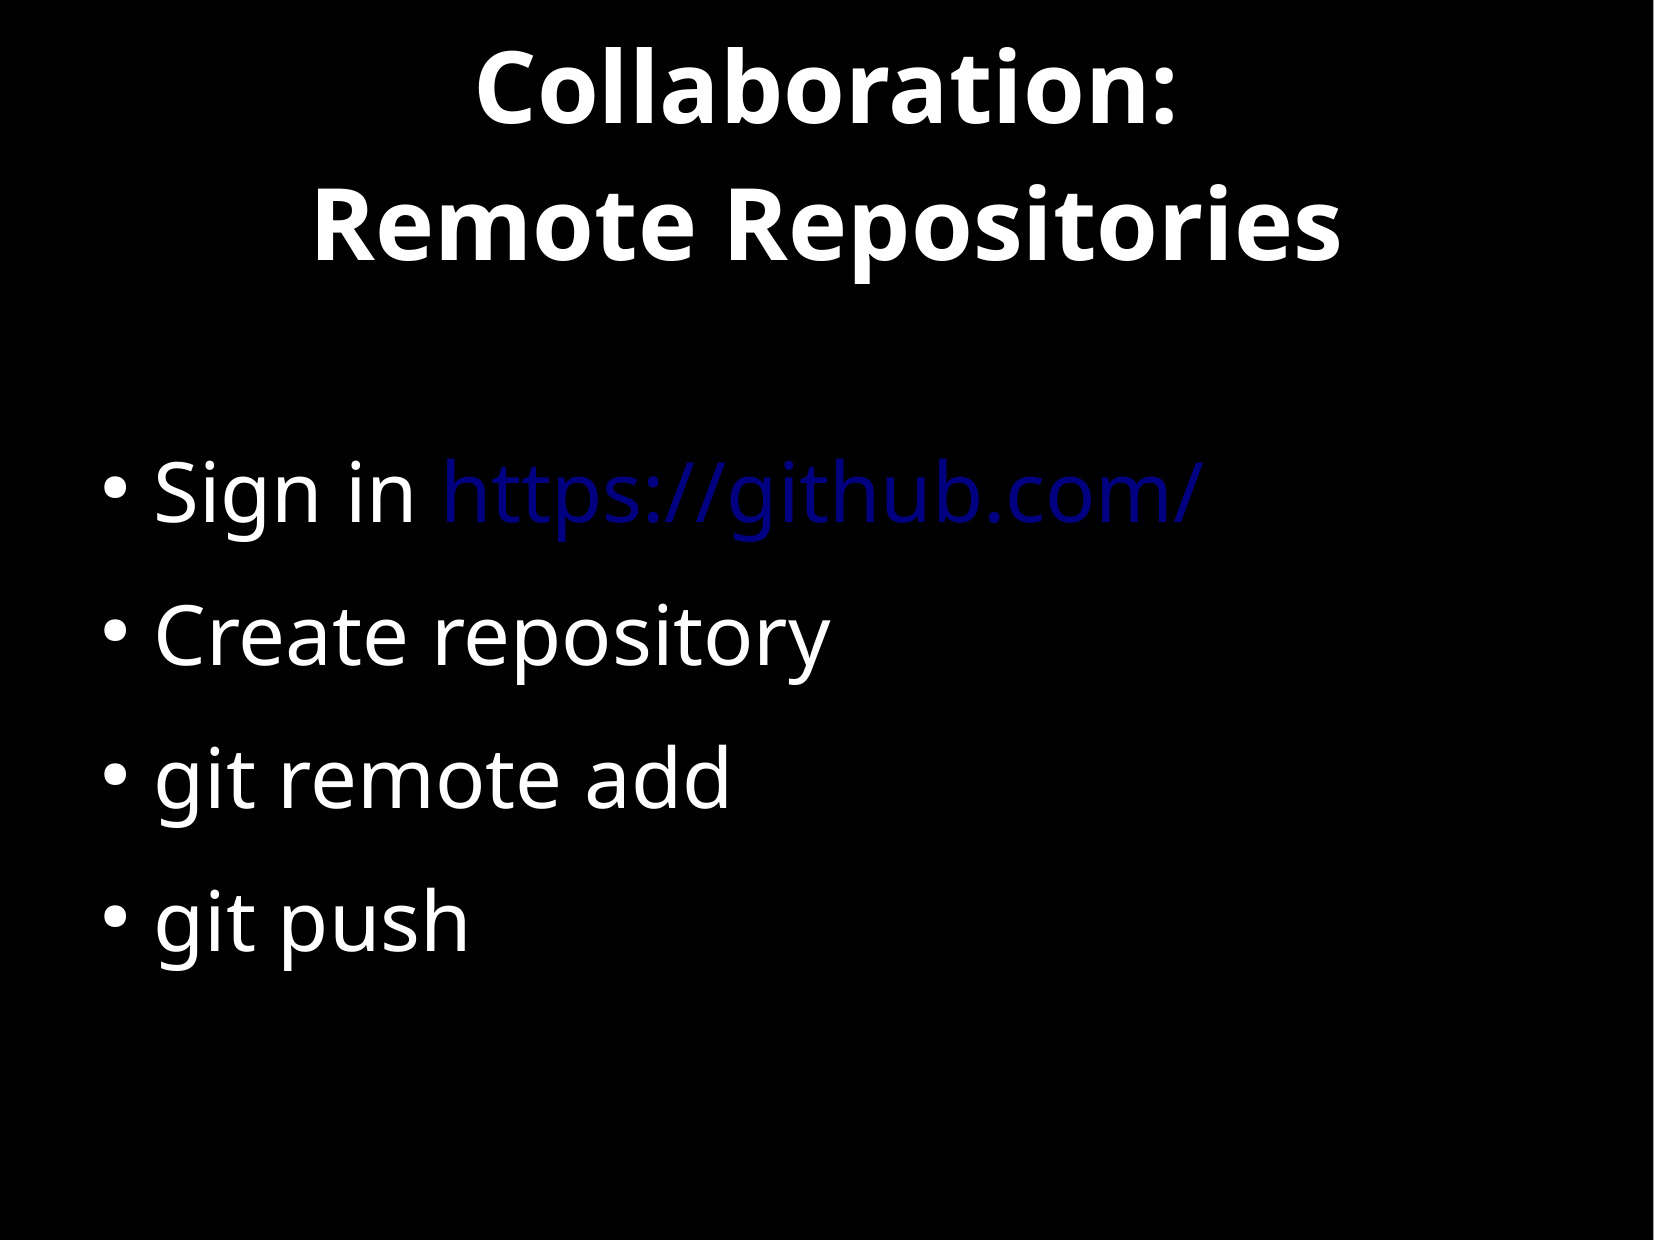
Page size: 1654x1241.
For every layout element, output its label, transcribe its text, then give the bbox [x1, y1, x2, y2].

title Collaboration: Remote Repositories [82, 26, 1571, 280]
list Sign in https://github.com/ Create repository git remote add git push [82, 290, 1571, 1010]
